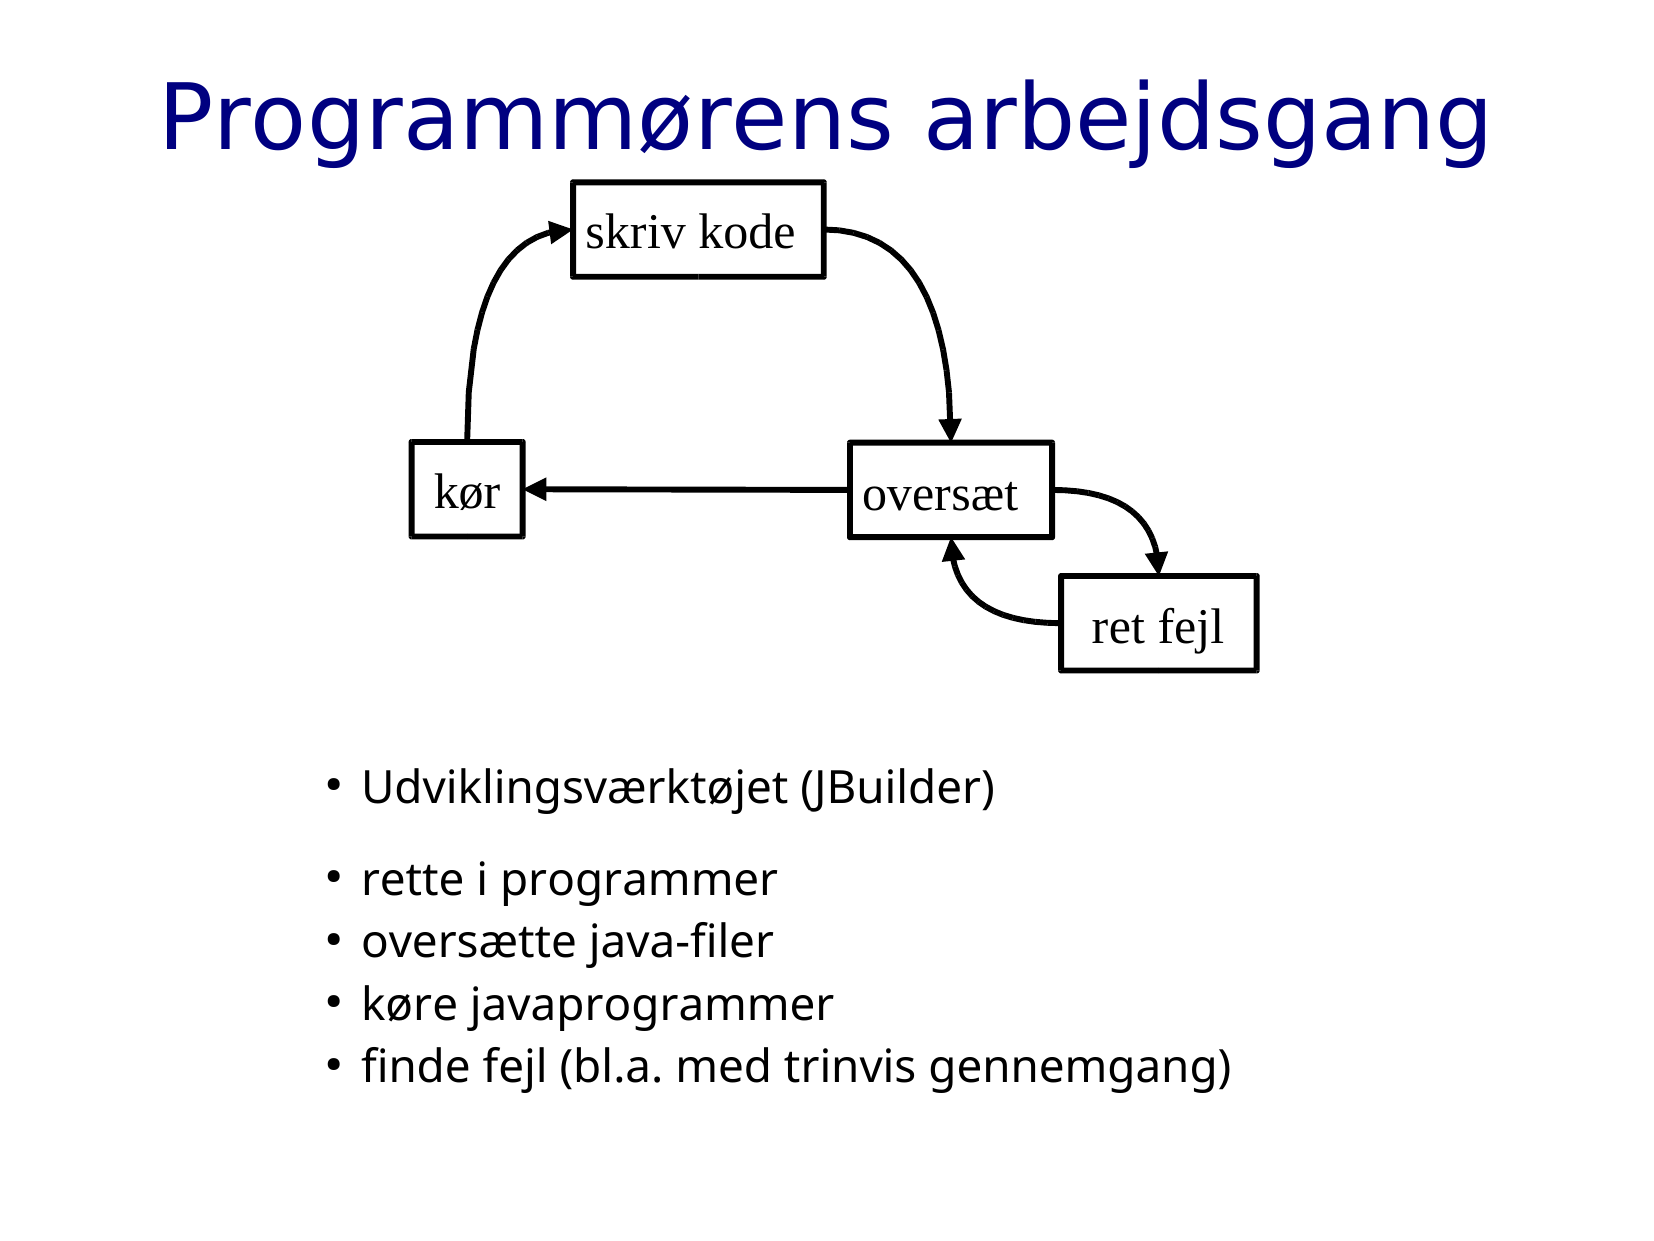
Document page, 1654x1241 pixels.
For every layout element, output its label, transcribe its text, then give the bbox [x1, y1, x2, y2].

chart [218, 175, 1394, 707]
title Programmørens arbejdsgang [105, 14, 1549, 222]
text_box Udviklingsværktøjet (JBuilder) rette i programmer oversætte java-filer køre javaprogrammer finde fejl (bl.a. med trinvis gennemgang) [254, 754, 1357, 1104]
